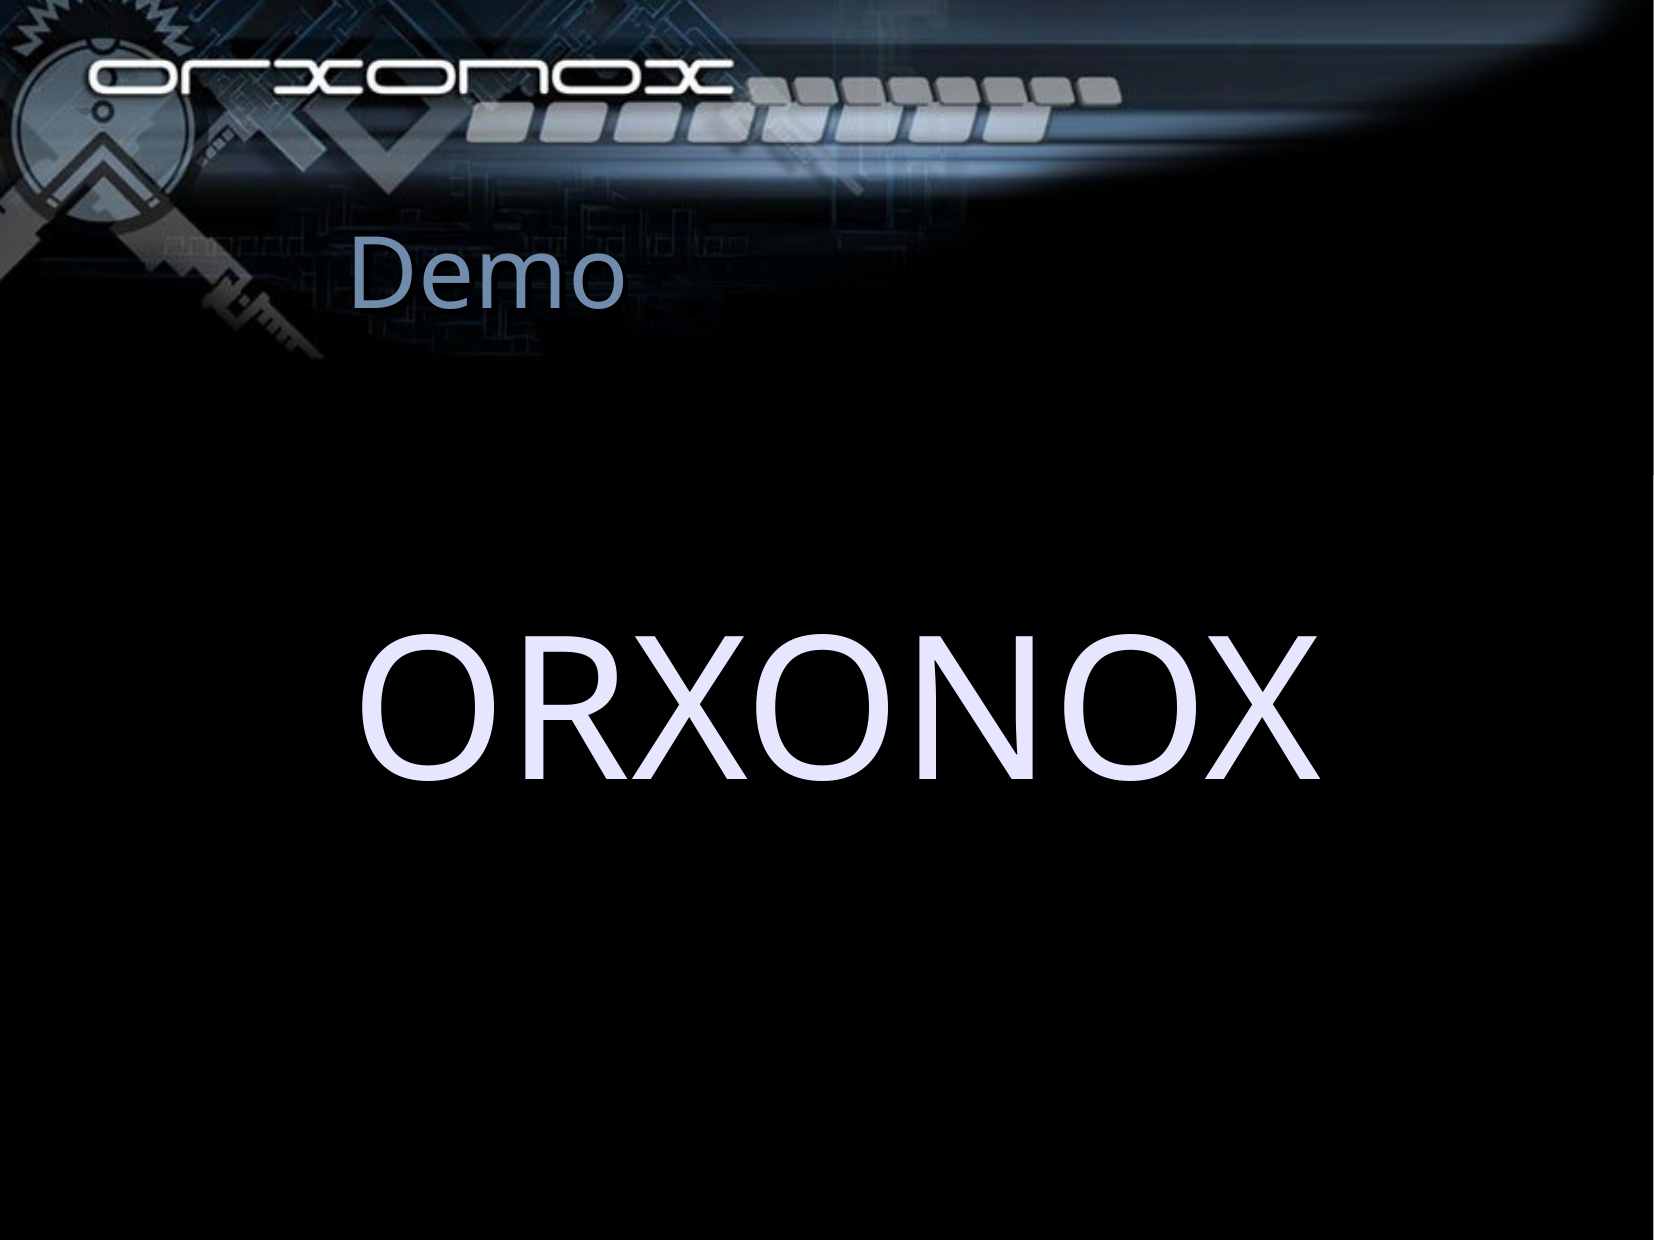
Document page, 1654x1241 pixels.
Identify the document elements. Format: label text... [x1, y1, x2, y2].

text_box Demo [330, 194, 1418, 326]
picture [0, 0, 1654, 475]
text_box ORXONOX [255, 561, 1418, 844]
